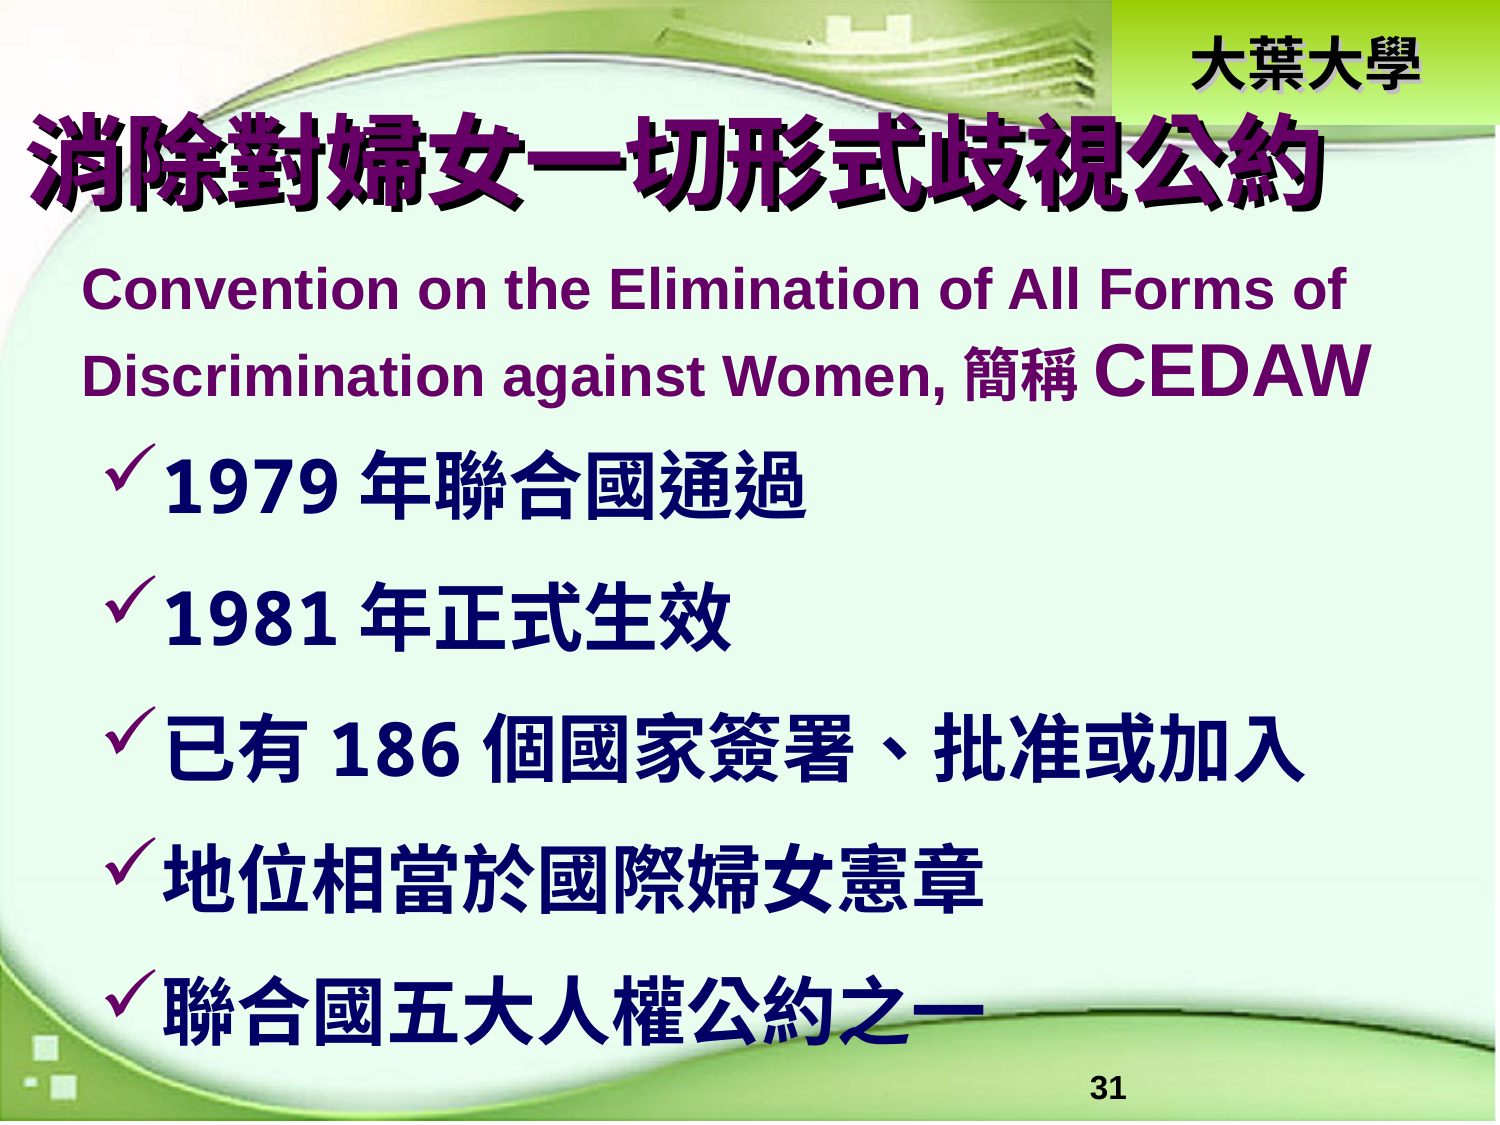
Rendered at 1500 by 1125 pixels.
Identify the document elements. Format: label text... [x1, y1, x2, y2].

text_box Convention on the Elimination of All Forms of Discrimination against Women,簡稱CEDAW [66, 243, 1368, 434]
text_box 1979年聯合國通過 1981年正式生效 已有186個國家簽署、批准或加入 地位相當於國際婦女憲章 聯合國五大人權公約之一 [84, 408, 1416, 1125]
text_box 消除對婦女一切形式歧視公約 [0, 90, 1351, 278]
